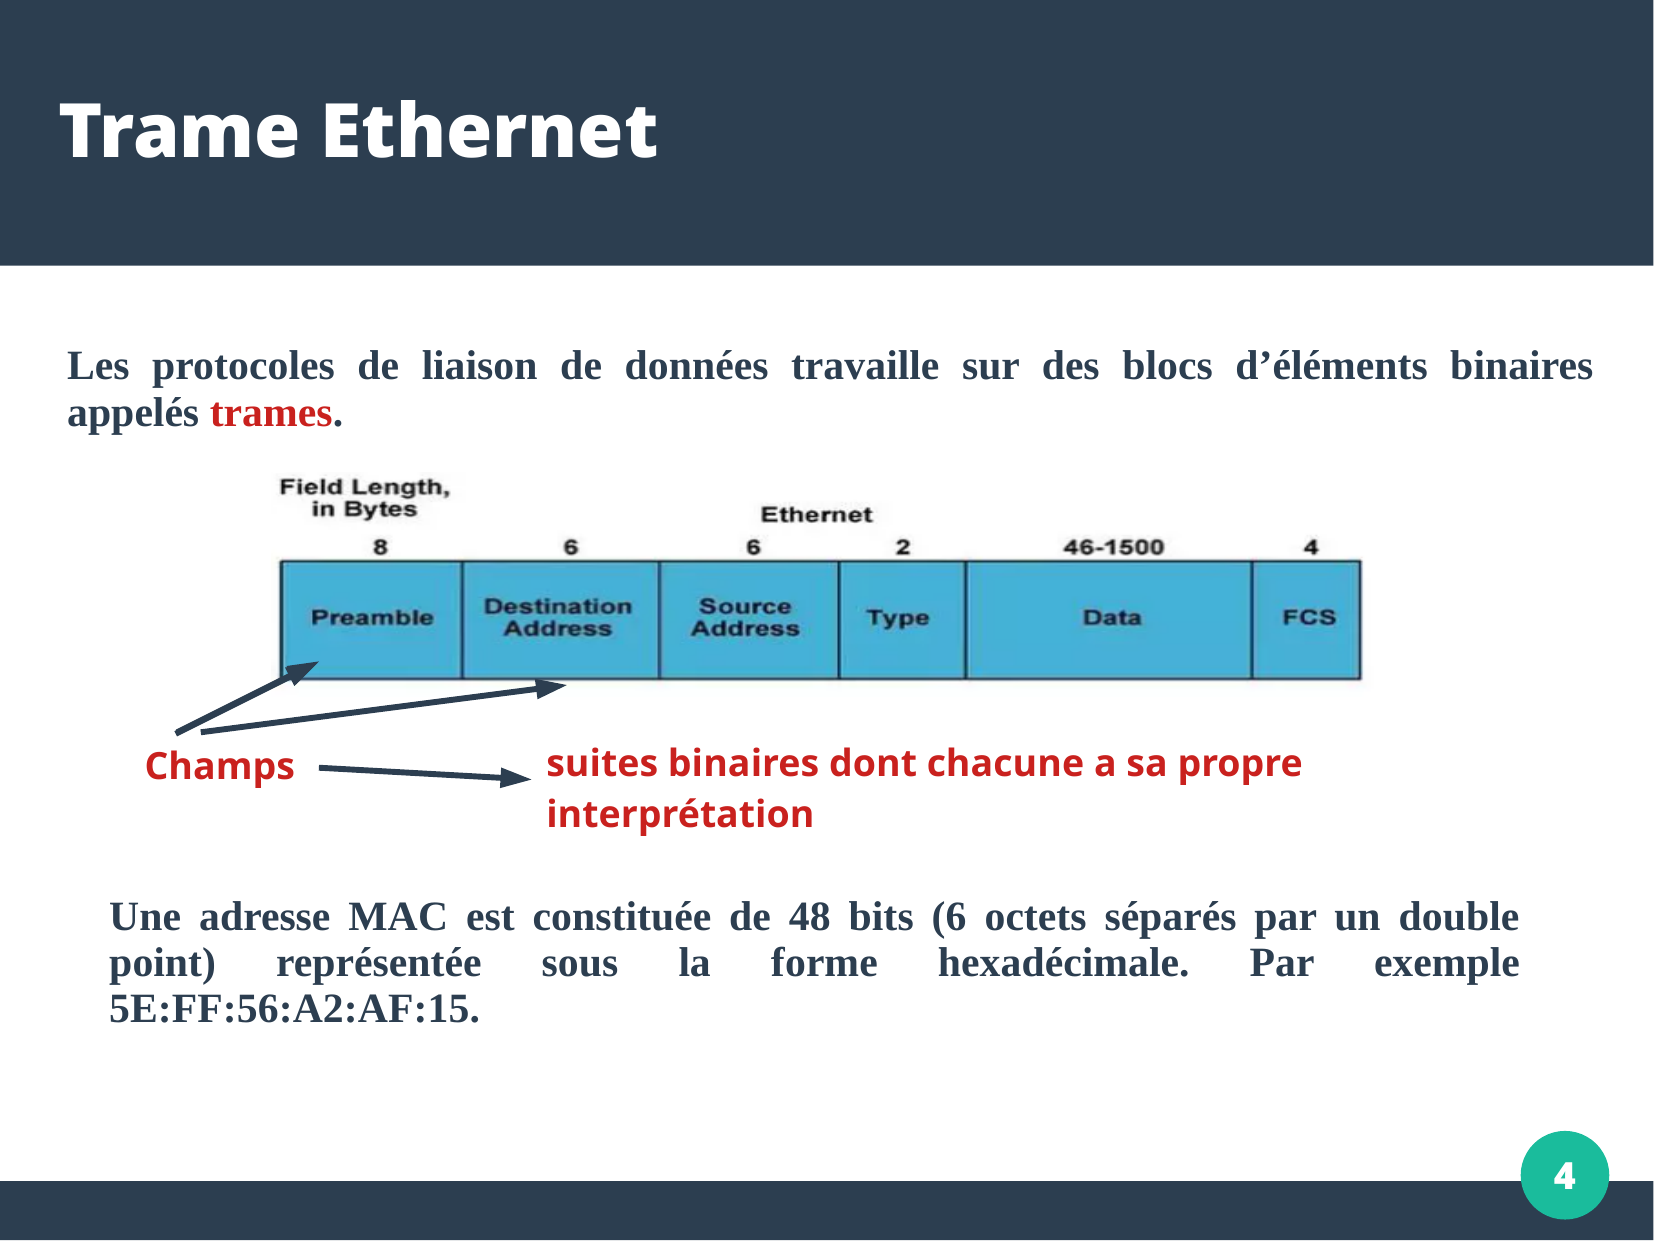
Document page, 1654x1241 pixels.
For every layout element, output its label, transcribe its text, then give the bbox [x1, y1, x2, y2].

picture [271, 472, 1374, 697]
text_box suites binaires dont chacune a sa propre interprétation [531, 728, 1524, 875]
text_box Champs [129, 732, 343, 791]
picture [505, 693, 537, 697]
title Trame Ethernet [59, 49, 1595, 207]
text_box Une adresse MAC est constituée de 48 bits (6 octets séparés par un double point) représentée sous la forme hexadécimale. Par exemple 5E:FF:56:A2:AF:15. [94, 885, 1536, 1040]
text_box Les protocoles de liaison de données travaille sur des blocs d’éléments binaires appelés trames. [67, 342, 1595, 436]
